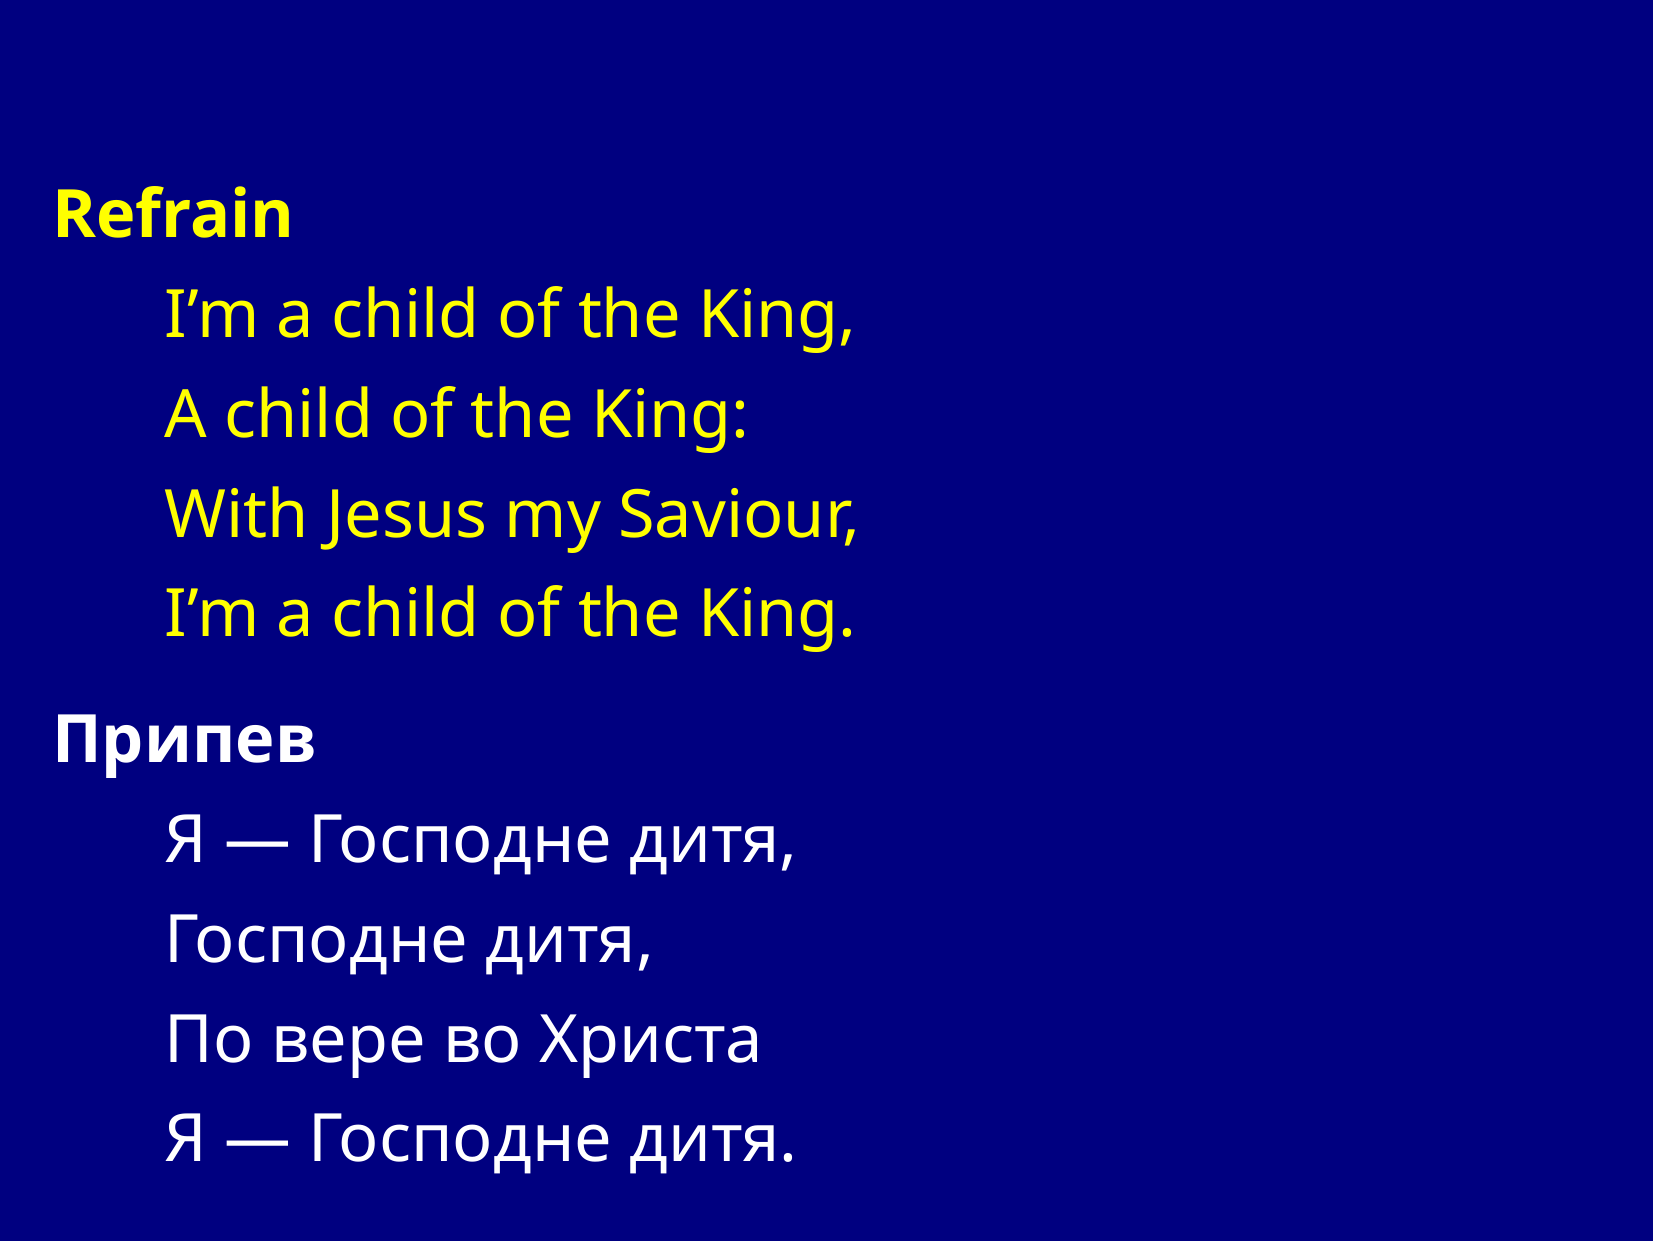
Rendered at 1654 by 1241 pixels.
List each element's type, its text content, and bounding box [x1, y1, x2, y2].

text_box Refrain I’m a child of the King, A child of the King: With Jesus my Saviour, I’m a child of the King. [37, 150, 1653, 638]
text_box Припев Я — Господне дитя, Господне дитя, По вере во Христа Я — Господне дитя. [37, 675, 1576, 1163]
